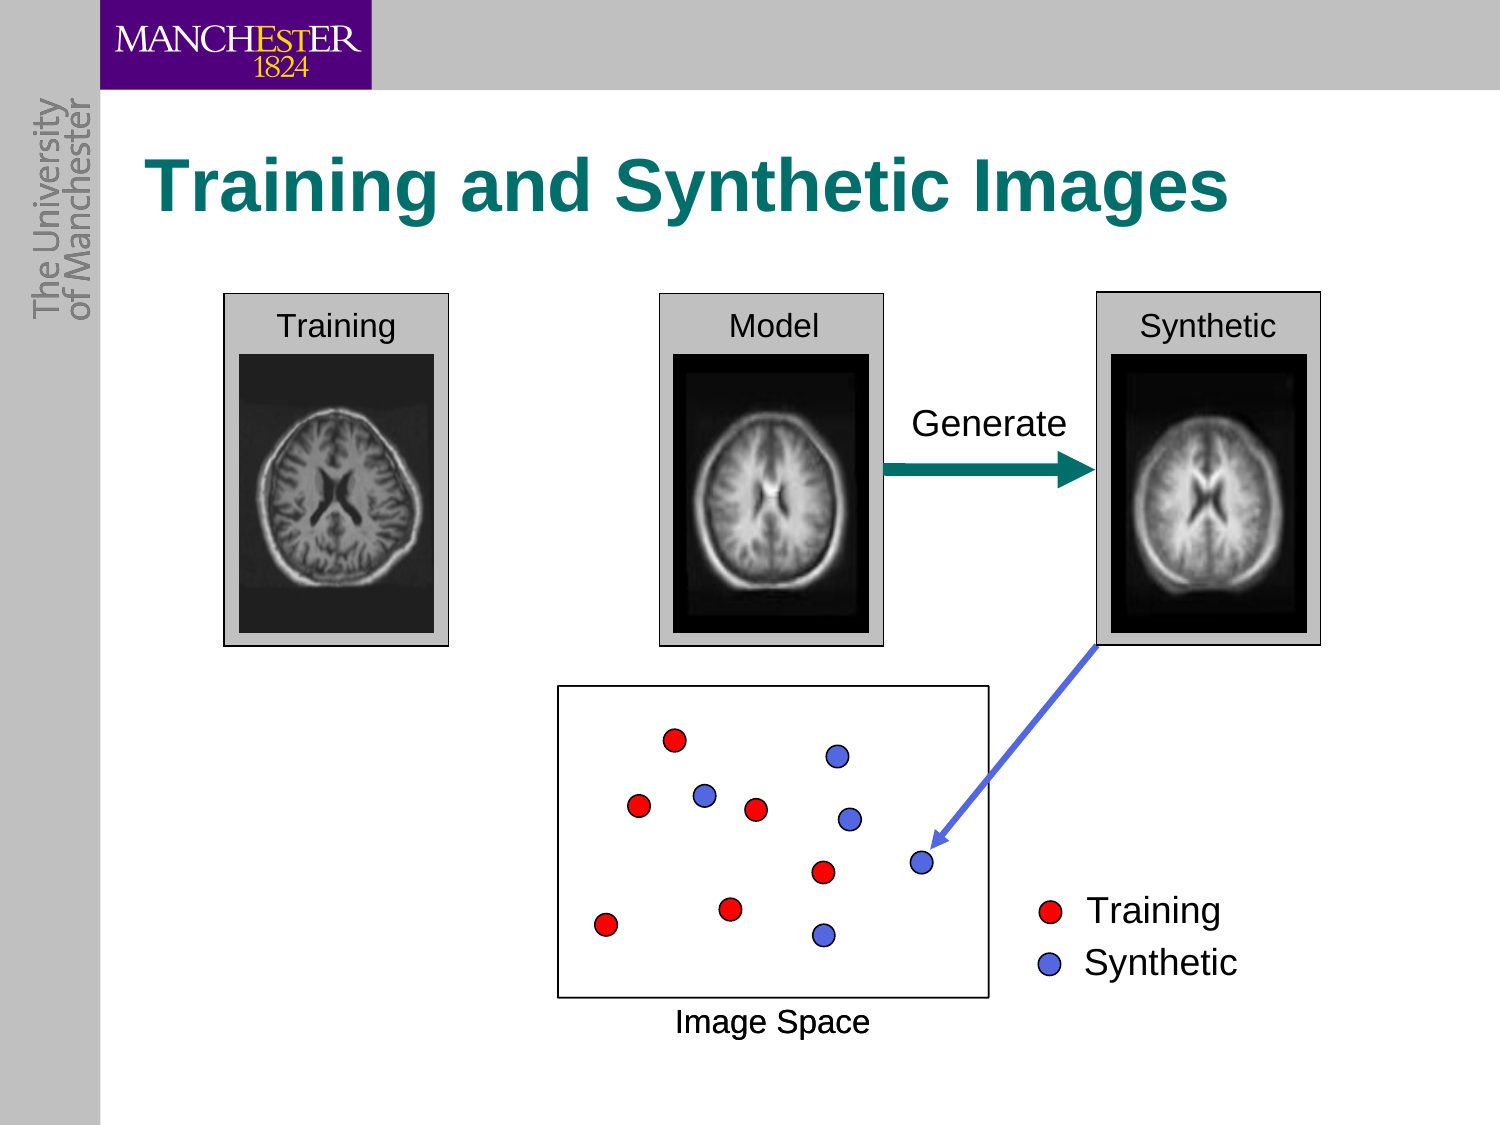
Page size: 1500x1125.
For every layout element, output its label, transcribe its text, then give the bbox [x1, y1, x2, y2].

text_box Synthetic [1124, 299, 1292, 353]
text_box [1038, 953, 1061, 976]
text_box Image Space [660, 995, 887, 1049]
text_box [663, 729, 686, 752]
text_box [1096, 291, 1321, 645]
text_box Training [261, 299, 412, 353]
text_box Generate [896, 395, 1084, 453]
picture [673, 354, 869, 633]
text_box [826, 745, 849, 768]
text_box [594, 913, 618, 937]
text_box [719, 898, 742, 921]
text_box [659, 293, 884, 647]
text_box [1039, 901, 1062, 924]
text_box [627, 794, 651, 818]
text_box Training [1071, 884, 1238, 936]
text_box Synthetic [1069, 936, 1254, 991]
text_box [910, 851, 933, 874]
text_box [744, 798, 768, 822]
text_box [812, 861, 835, 884]
text_box [838, 808, 862, 831]
text_box Model [714, 299, 835, 353]
title Training and Synthetic Images [129, 120, 1406, 251]
picture [1111, 354, 1307, 633]
text_box [812, 924, 835, 947]
picture [0, 0, 372, 320]
text_box [224, 293, 449, 647]
picture [239, 354, 434, 633]
text_box [693, 784, 716, 808]
